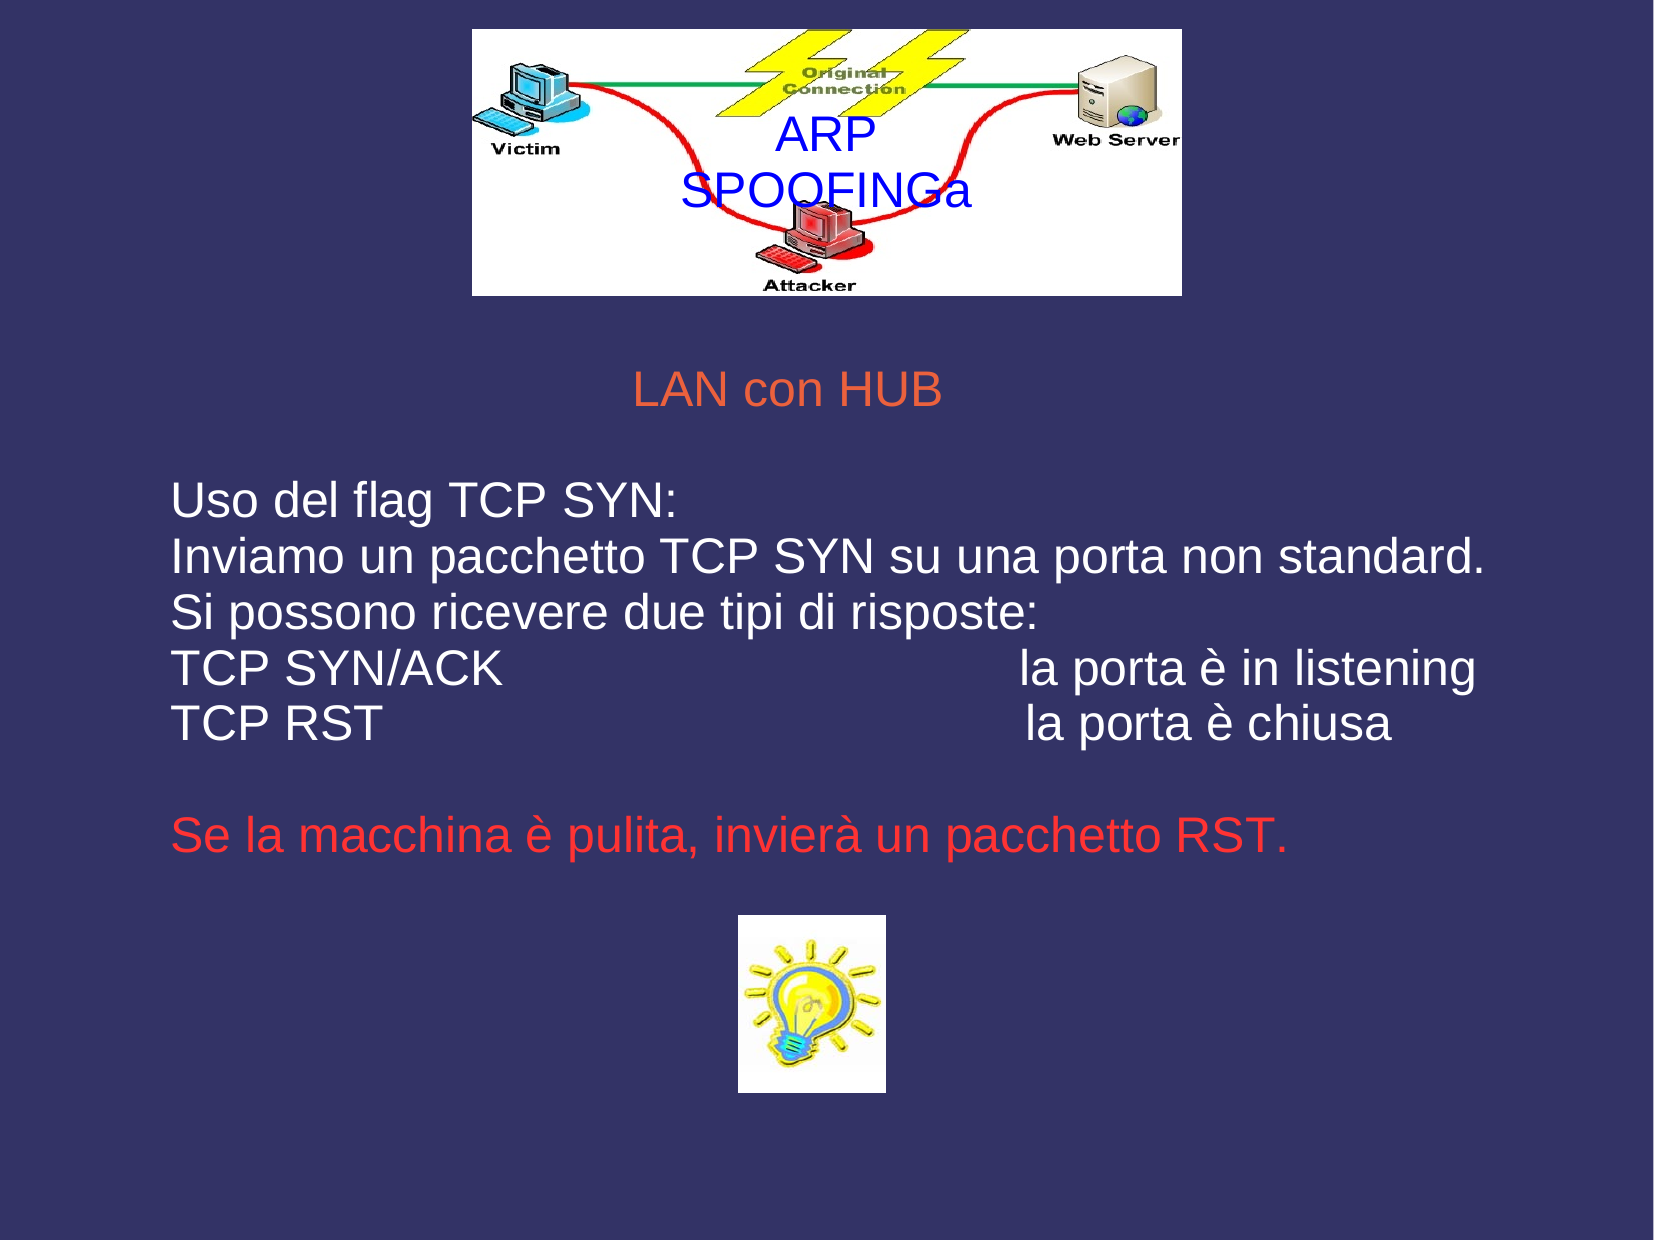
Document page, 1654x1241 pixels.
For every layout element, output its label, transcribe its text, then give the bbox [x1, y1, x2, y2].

picture [738, 915, 886, 1093]
picture [472, 29, 1182, 296]
text_box LAN con HUB Uso del flag TCP SYN: Inviamo un pacchetto TCP SYN su una porta non standard. Si possono ricevere due tipi di risposte: TCP SYN/ACK la porta è in listening TCP RST la porta è chiusa Se la macchina è pulita, invierà un pacchetto RST. [170, 361, 1489, 919]
